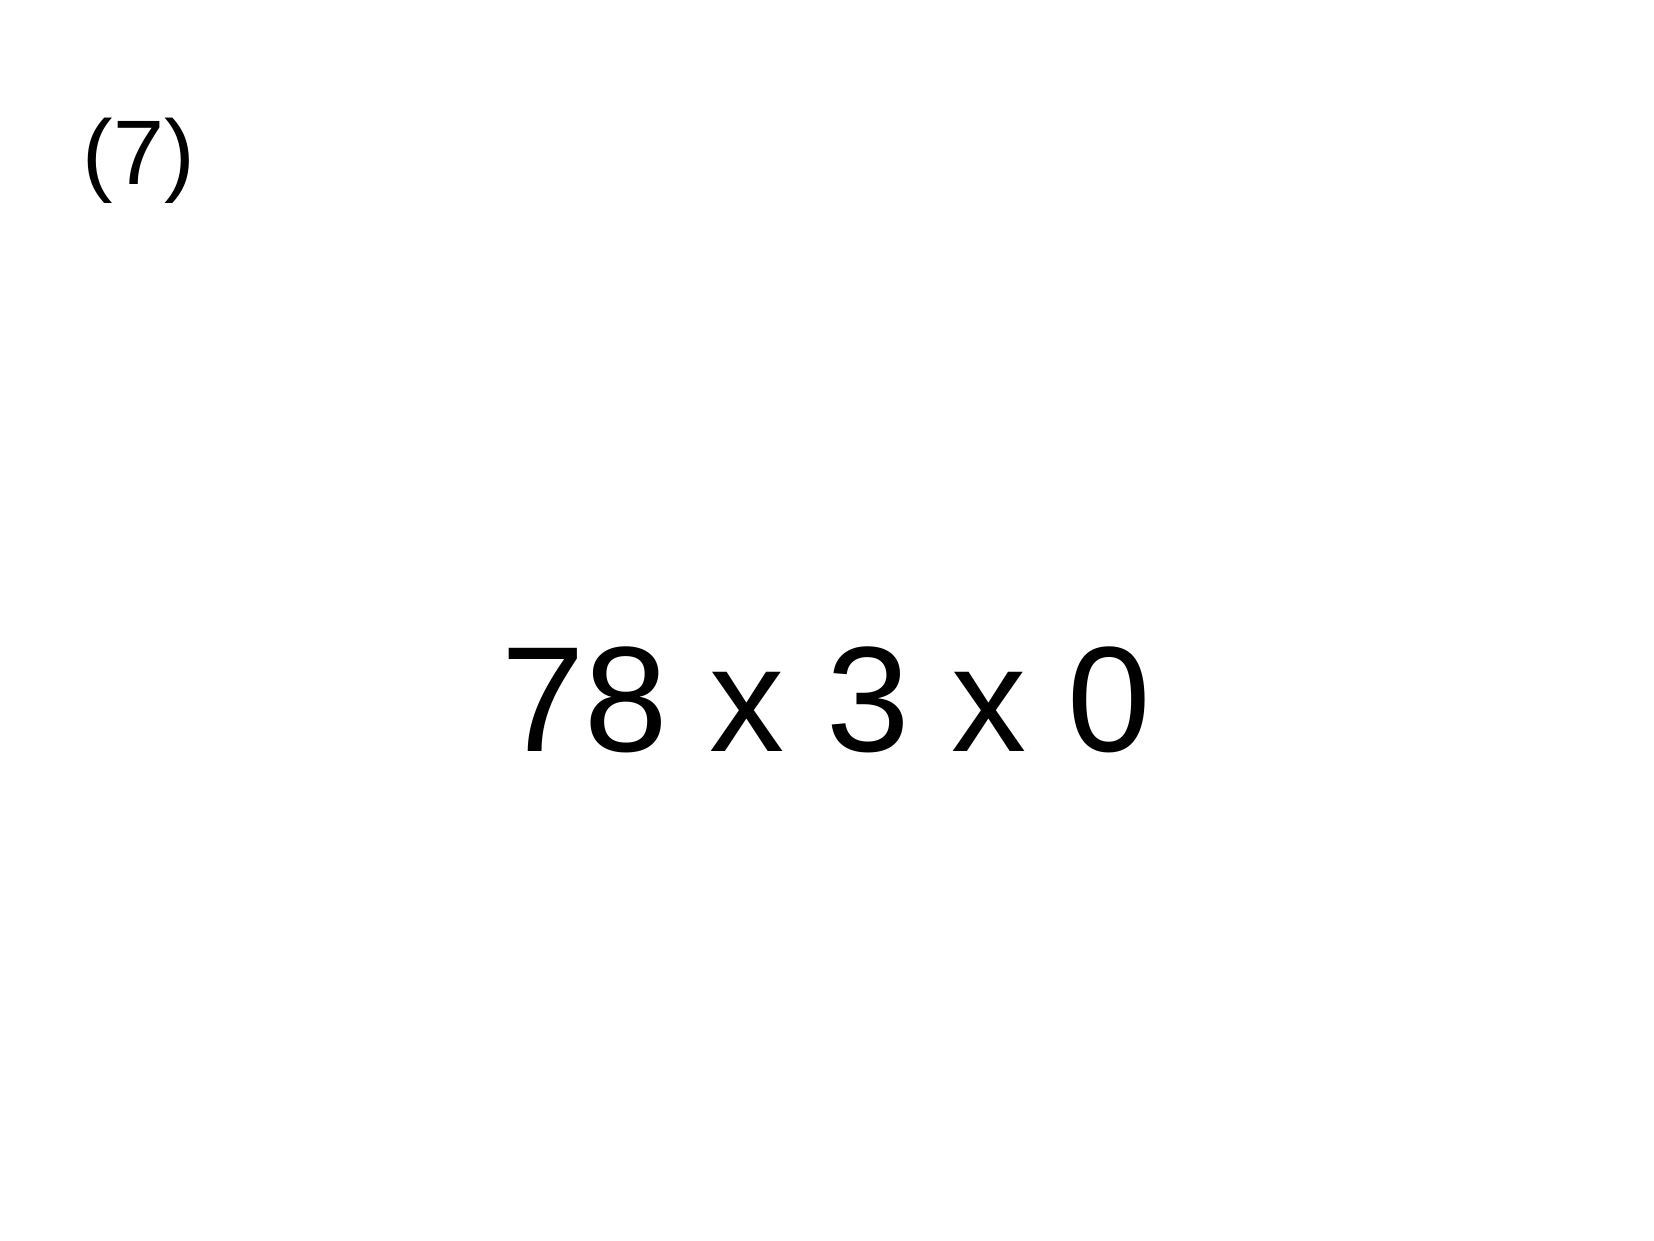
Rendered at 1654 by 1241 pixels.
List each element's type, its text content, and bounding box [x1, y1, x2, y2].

title (7) [82, 49, 1571, 257]
subtitle 78 x 3 x 0 [82, 297, 1571, 1102]
